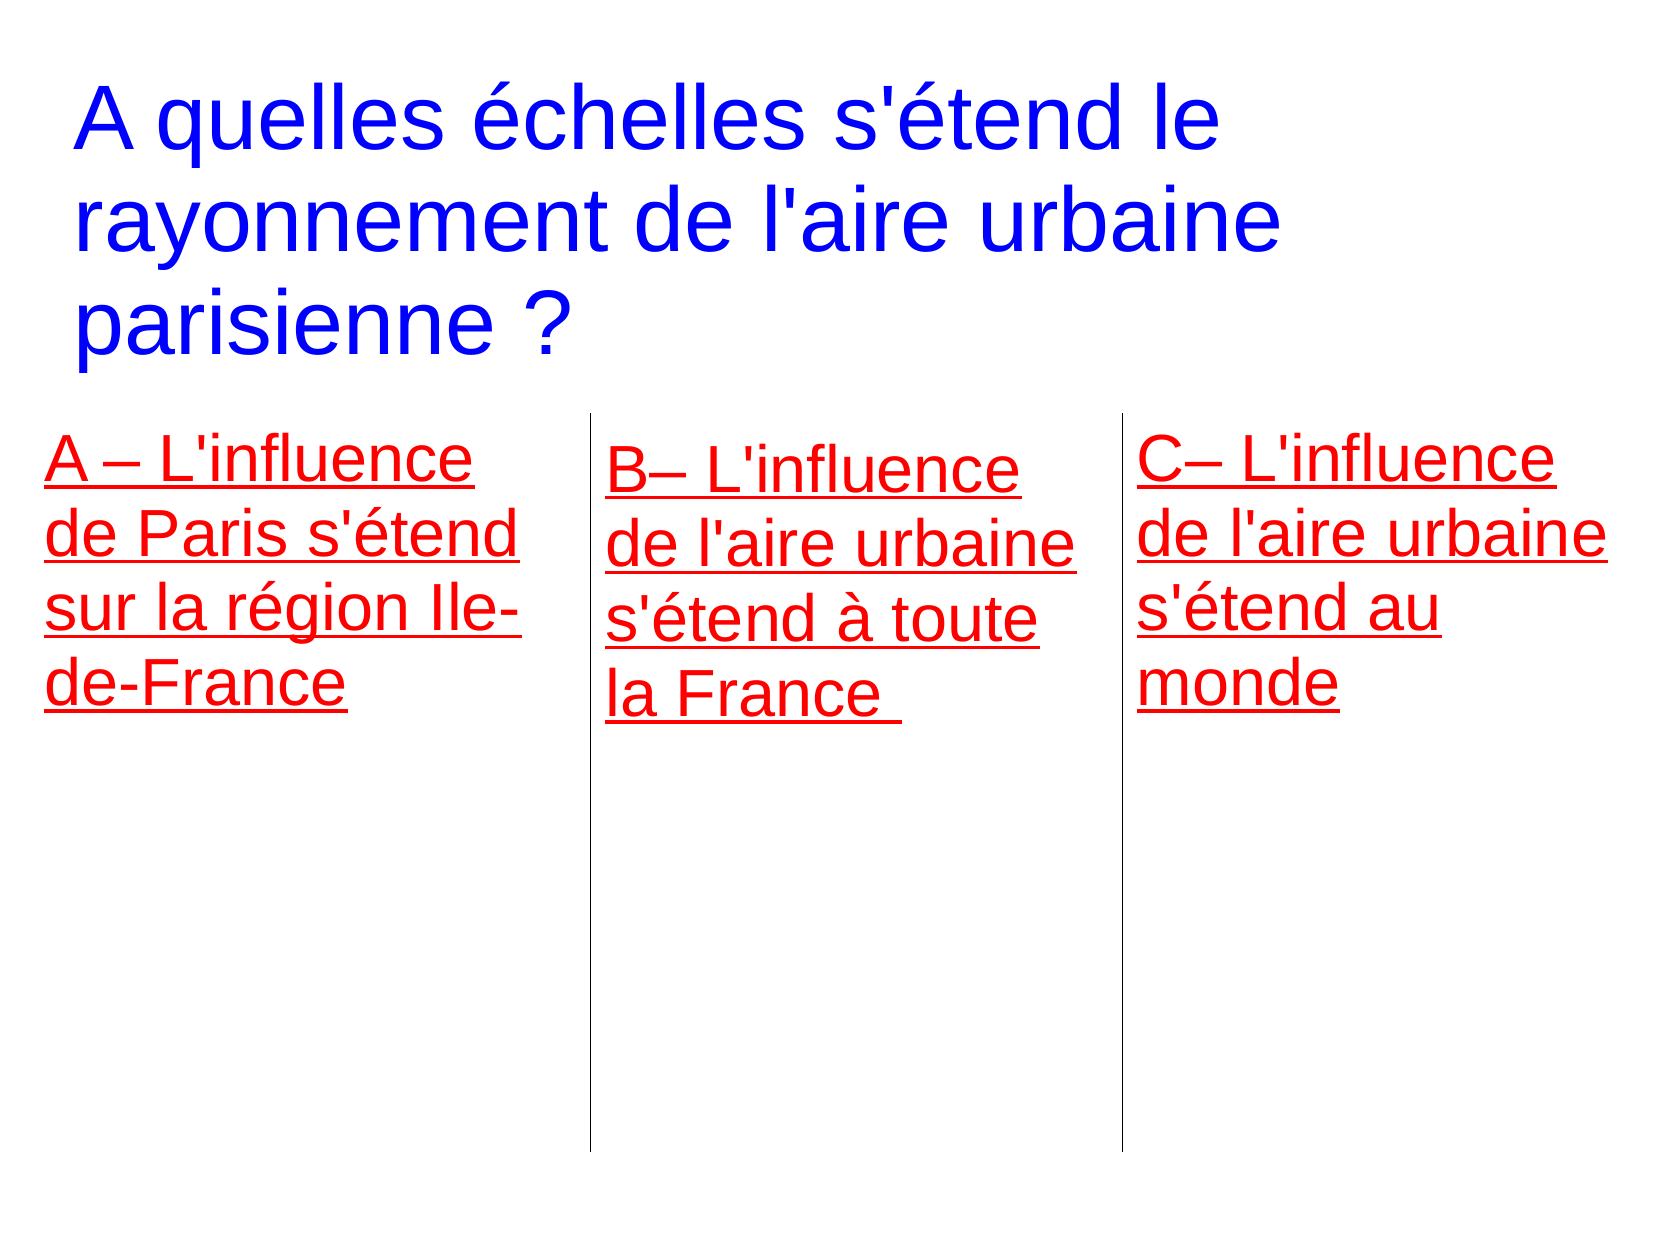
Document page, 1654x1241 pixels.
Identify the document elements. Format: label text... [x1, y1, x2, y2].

text_box C– L'influence de l'aire urbaine s'étend au monde [1122, 413, 1654, 728]
text_box A quelles échelles s'étend le rayonnement de l'aire urbaine parisienne ? [59, 59, 1565, 382]
text_box B– L'influence de l'aire urbaine s'étend à toute la France [590, 424, 1123, 739]
text_box A – L'influence de Paris s'étend sur la région Ile-de-France [29, 413, 562, 728]
